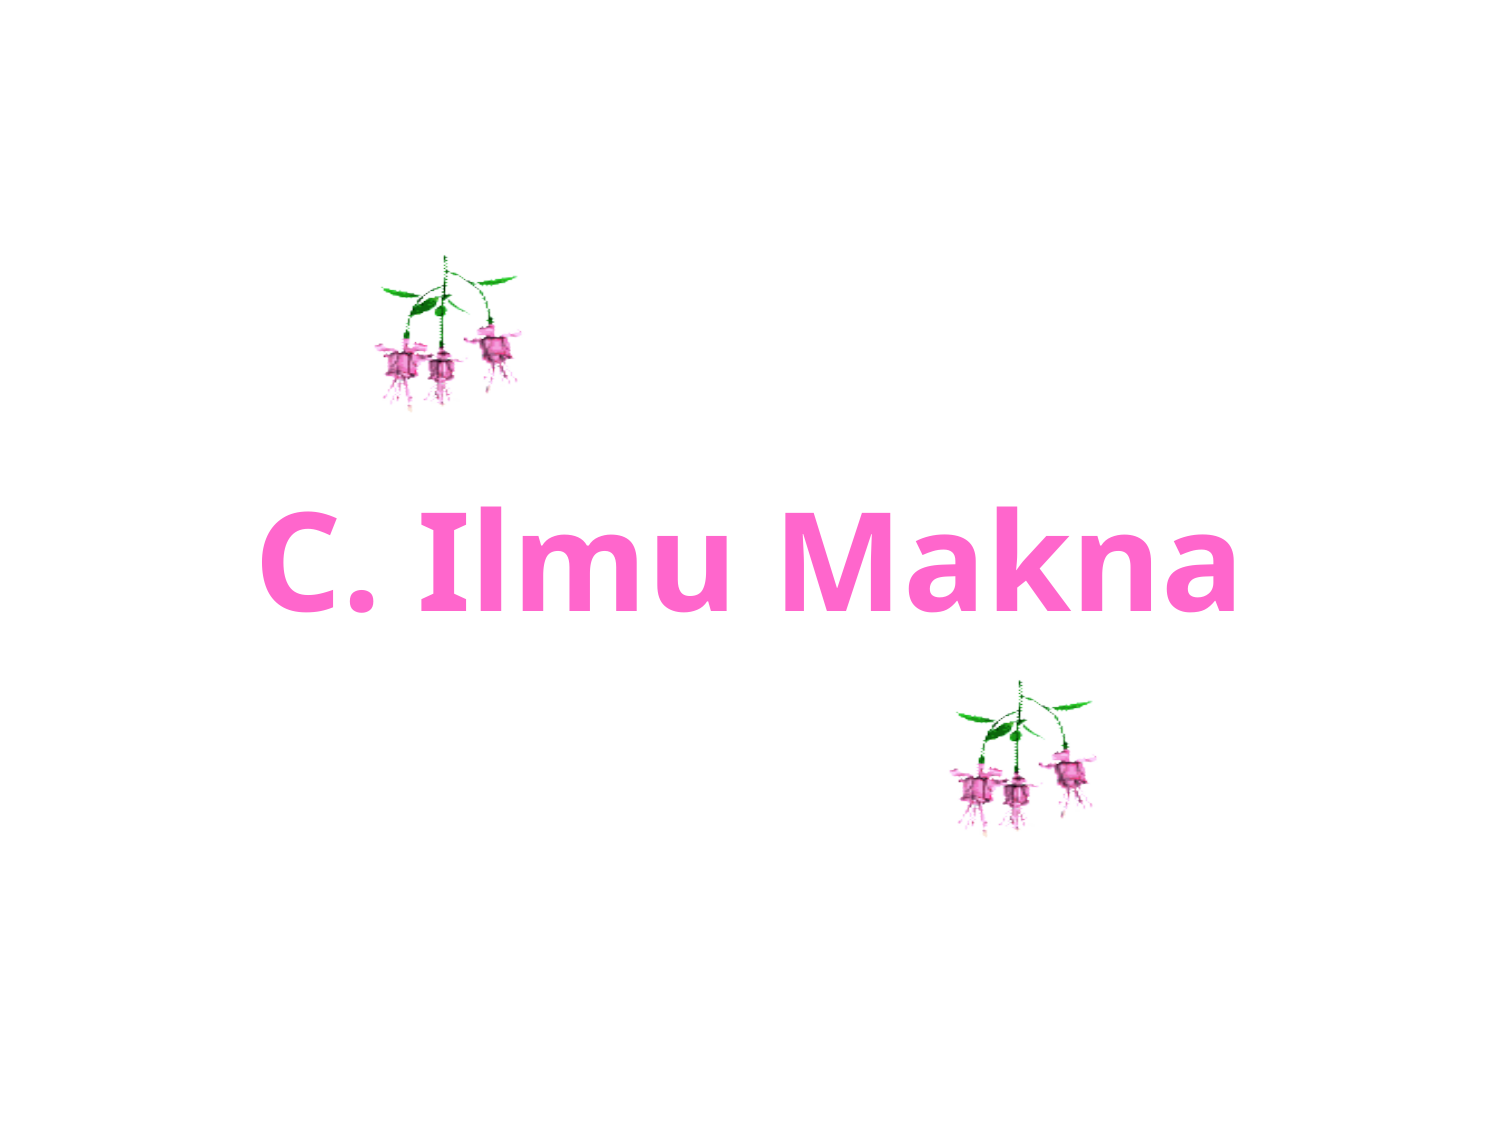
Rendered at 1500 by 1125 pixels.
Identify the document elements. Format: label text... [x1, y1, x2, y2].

picture [912, 674, 1106, 849]
title C. Ilmu Makna [75, 462, 1425, 650]
picture [337, 249, 531, 424]
